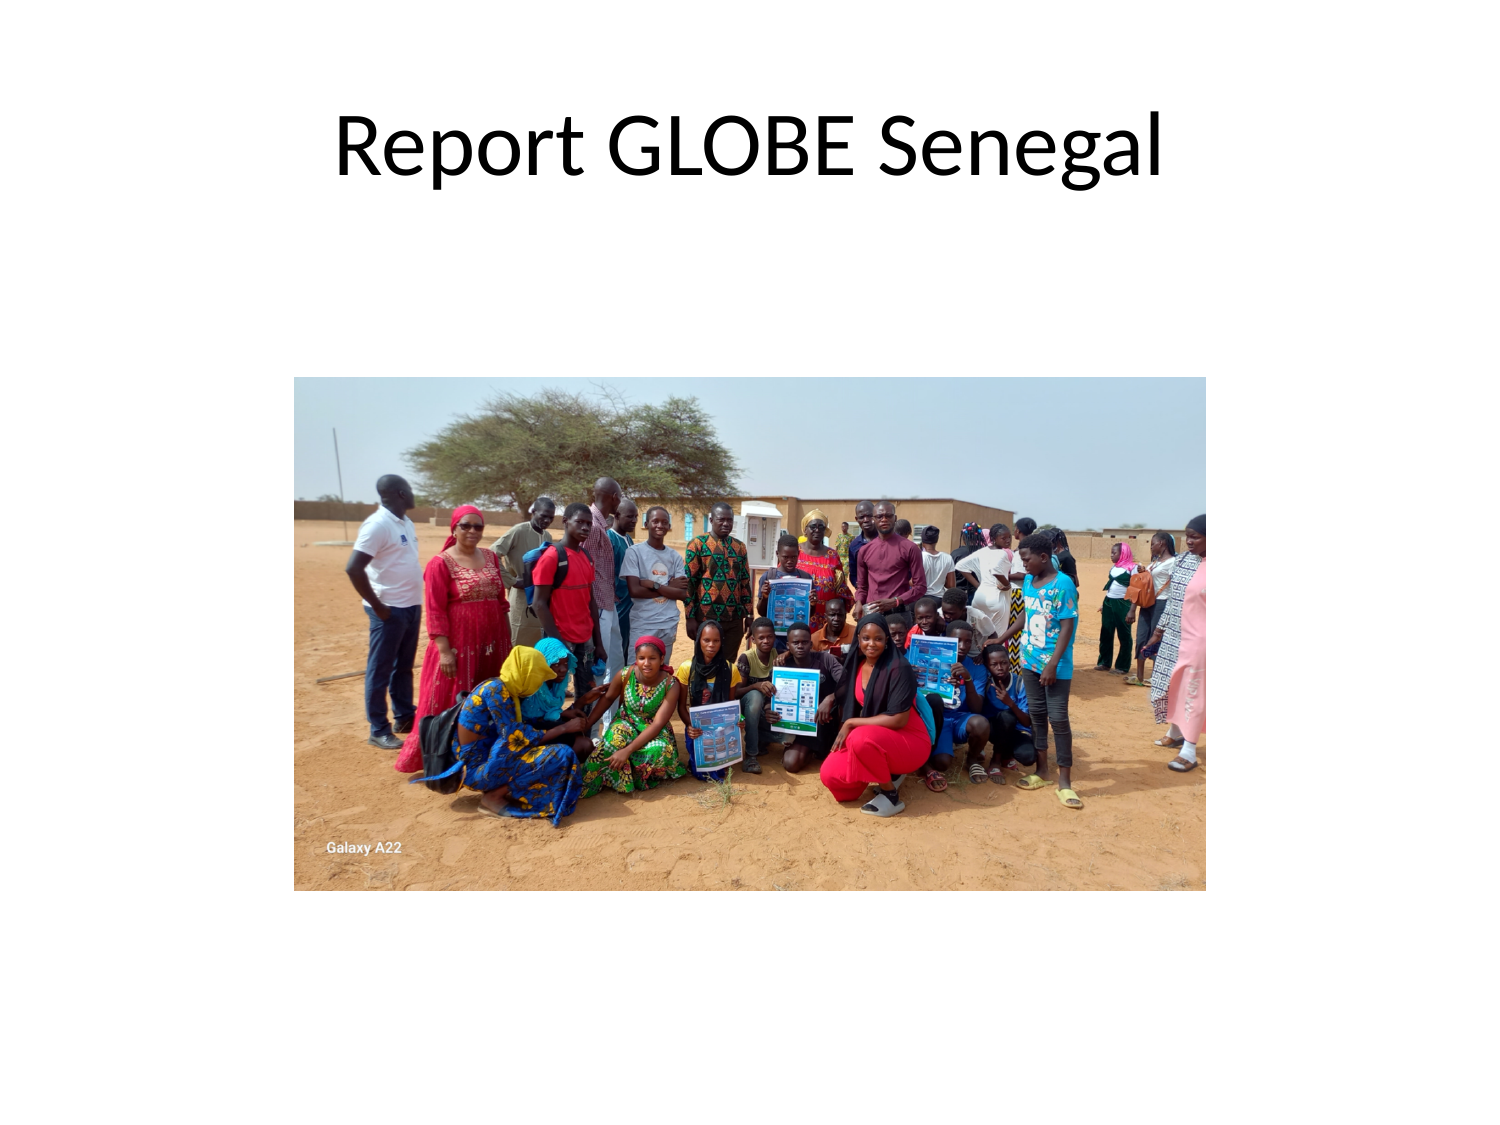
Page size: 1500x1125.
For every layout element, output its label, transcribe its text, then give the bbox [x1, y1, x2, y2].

picture [294, 377, 1206, 891]
title Report GLOBE Senegal [75, 45, 1425, 233]
